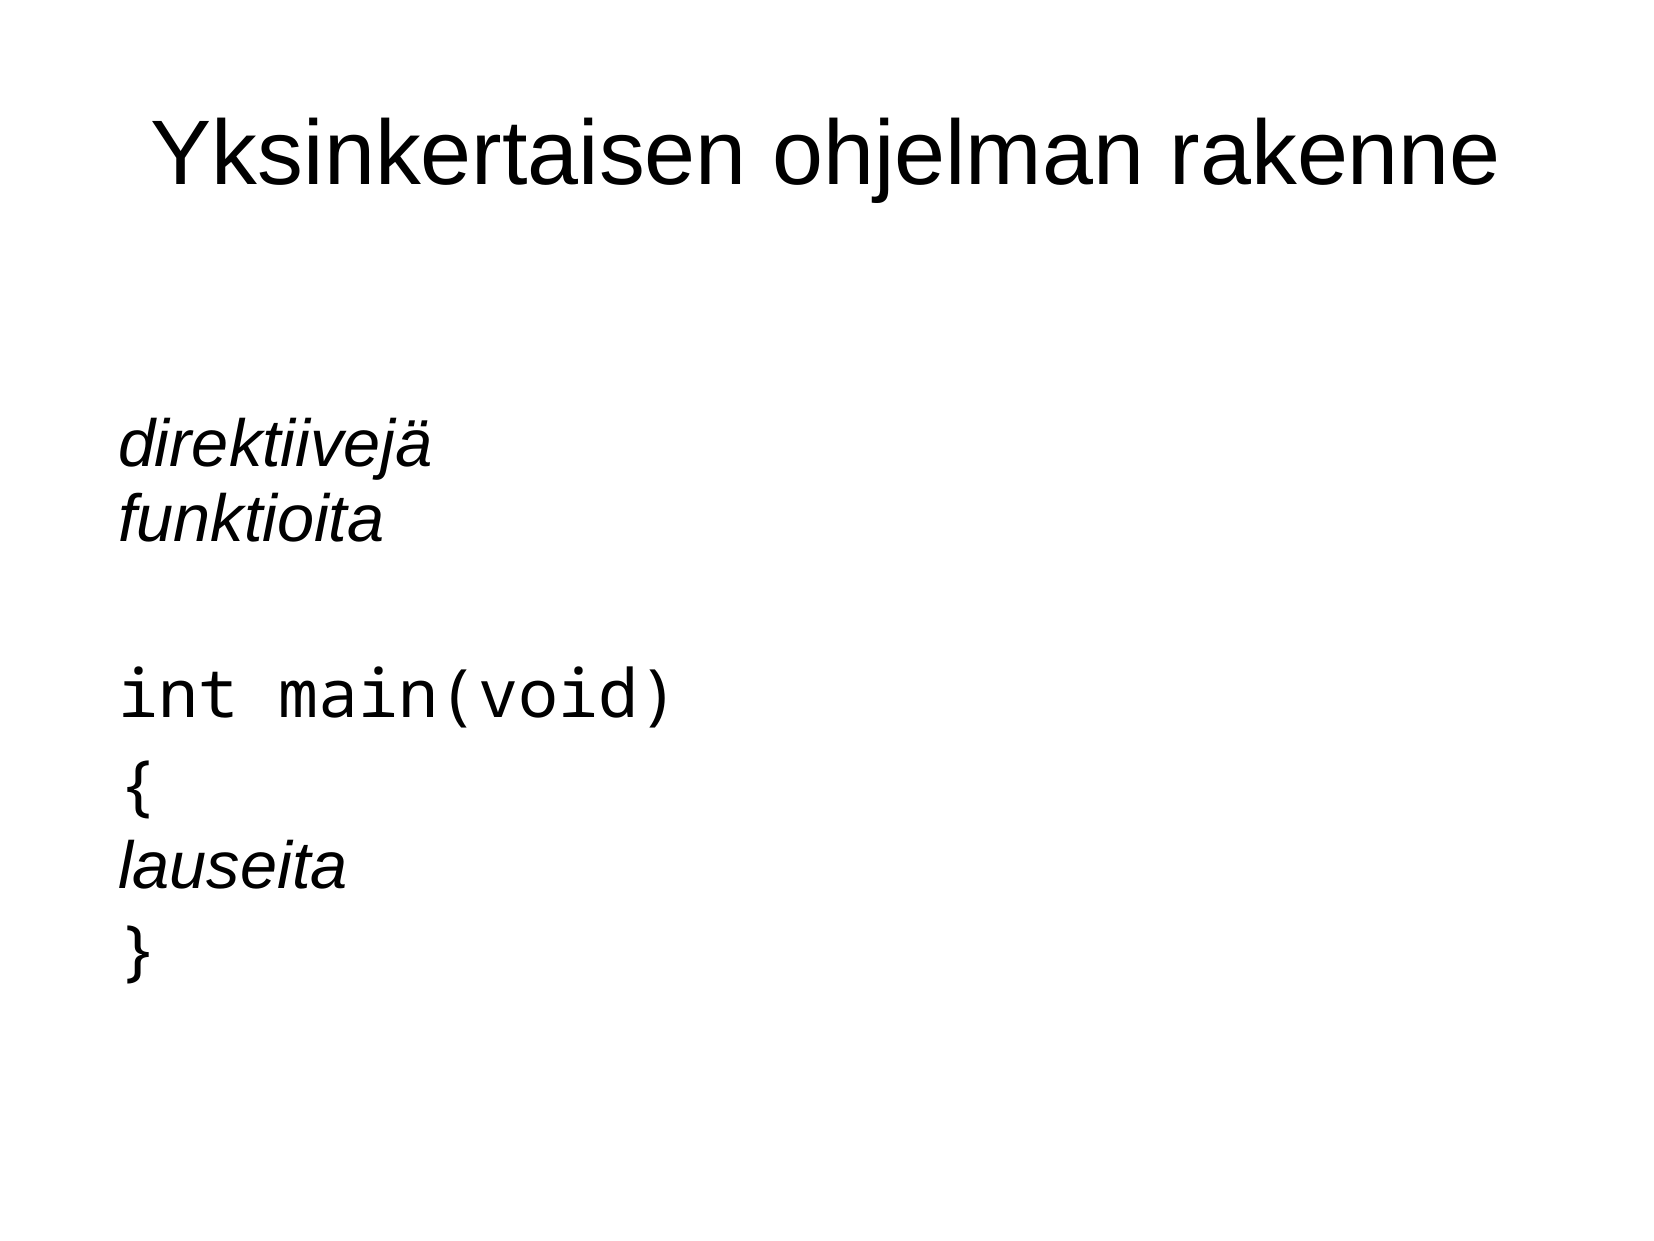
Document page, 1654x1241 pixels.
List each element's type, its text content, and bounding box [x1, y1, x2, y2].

subtitle direktiivejä funktioita int main(void) { lauseita } [82, 290, 1571, 1109]
title Yksinkertaisen ohjelman rakenne [82, 49, 1571, 257]
